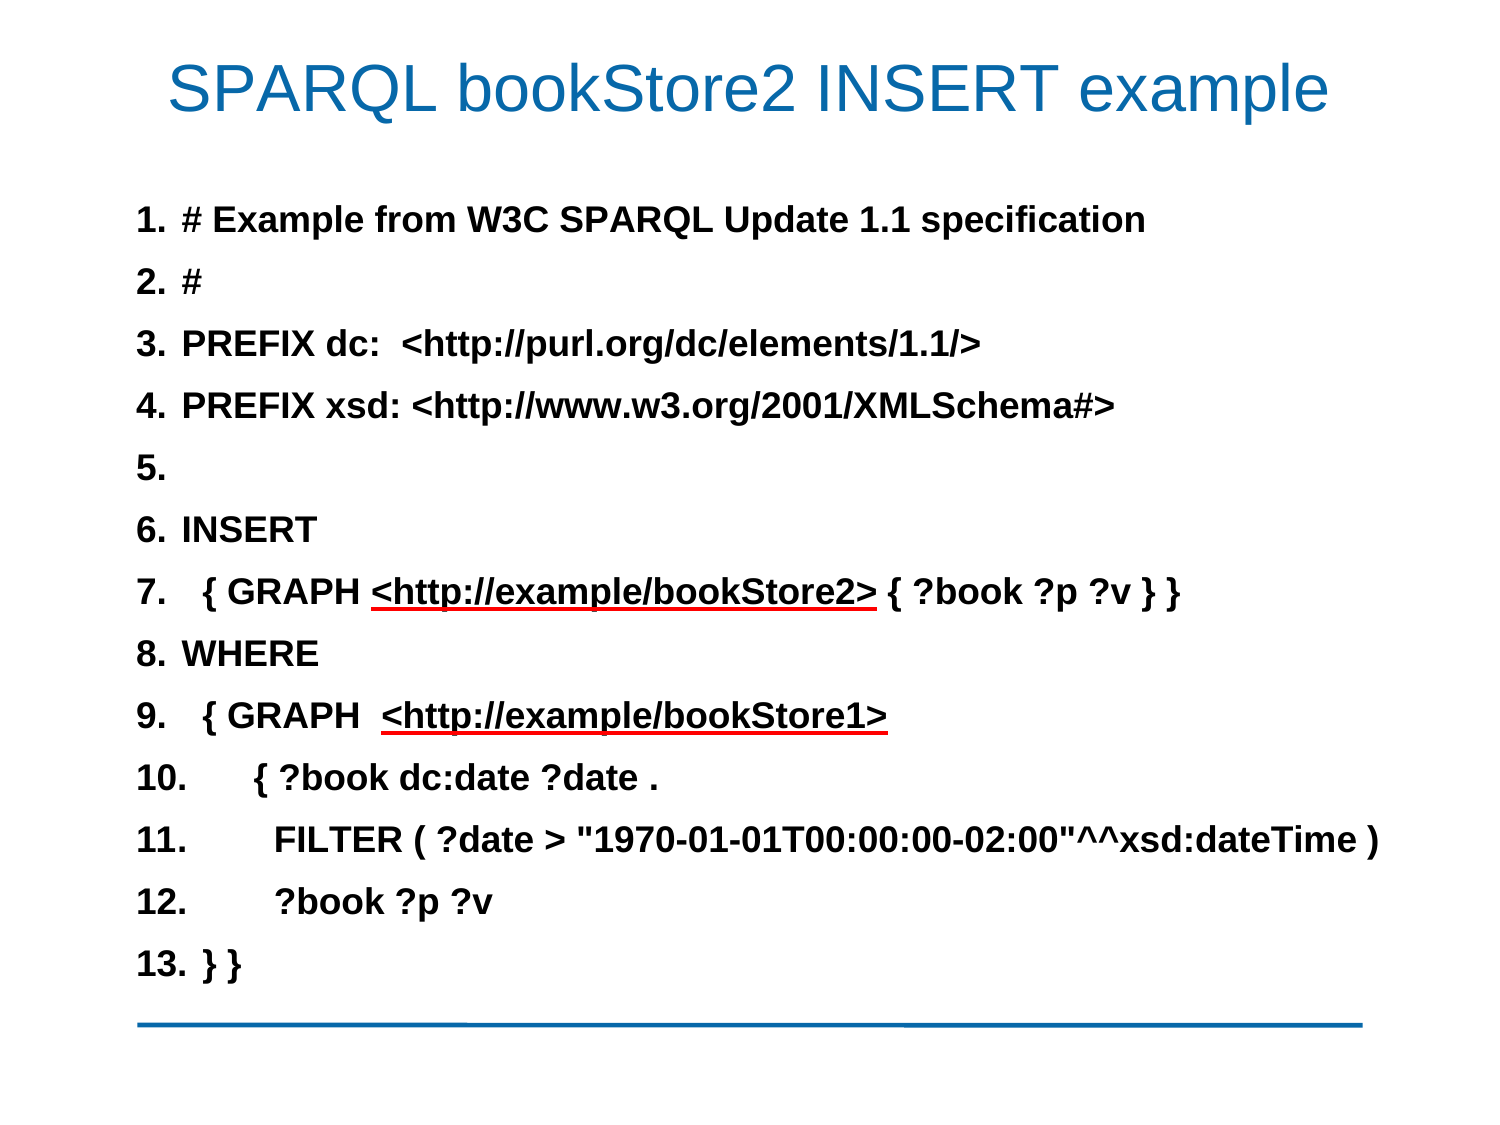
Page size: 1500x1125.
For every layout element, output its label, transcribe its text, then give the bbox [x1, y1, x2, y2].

list # Example from W3C SPARQL Update 1.1 specification # PREFIX dc: <http://purl.org/dc/elements/1.1/> PREFIX xsd: <http://www.w3.org/2001/XMLSchema#> INSERT { GRAPH <http://example/bookStore2> { ?book ?p ?v } } WHERE { GRAPH <http://example/bookStore1> { ?book dc:date ?date . FILTER ( ?date > "1970-01-01T00:00:00-02:00"^^xsd:dateTime ) ?book ?p ?v } } [115, 179, 1471, 1005]
title SPARQL bookStore2 INSERT example [0, 6, 1500, 149]
